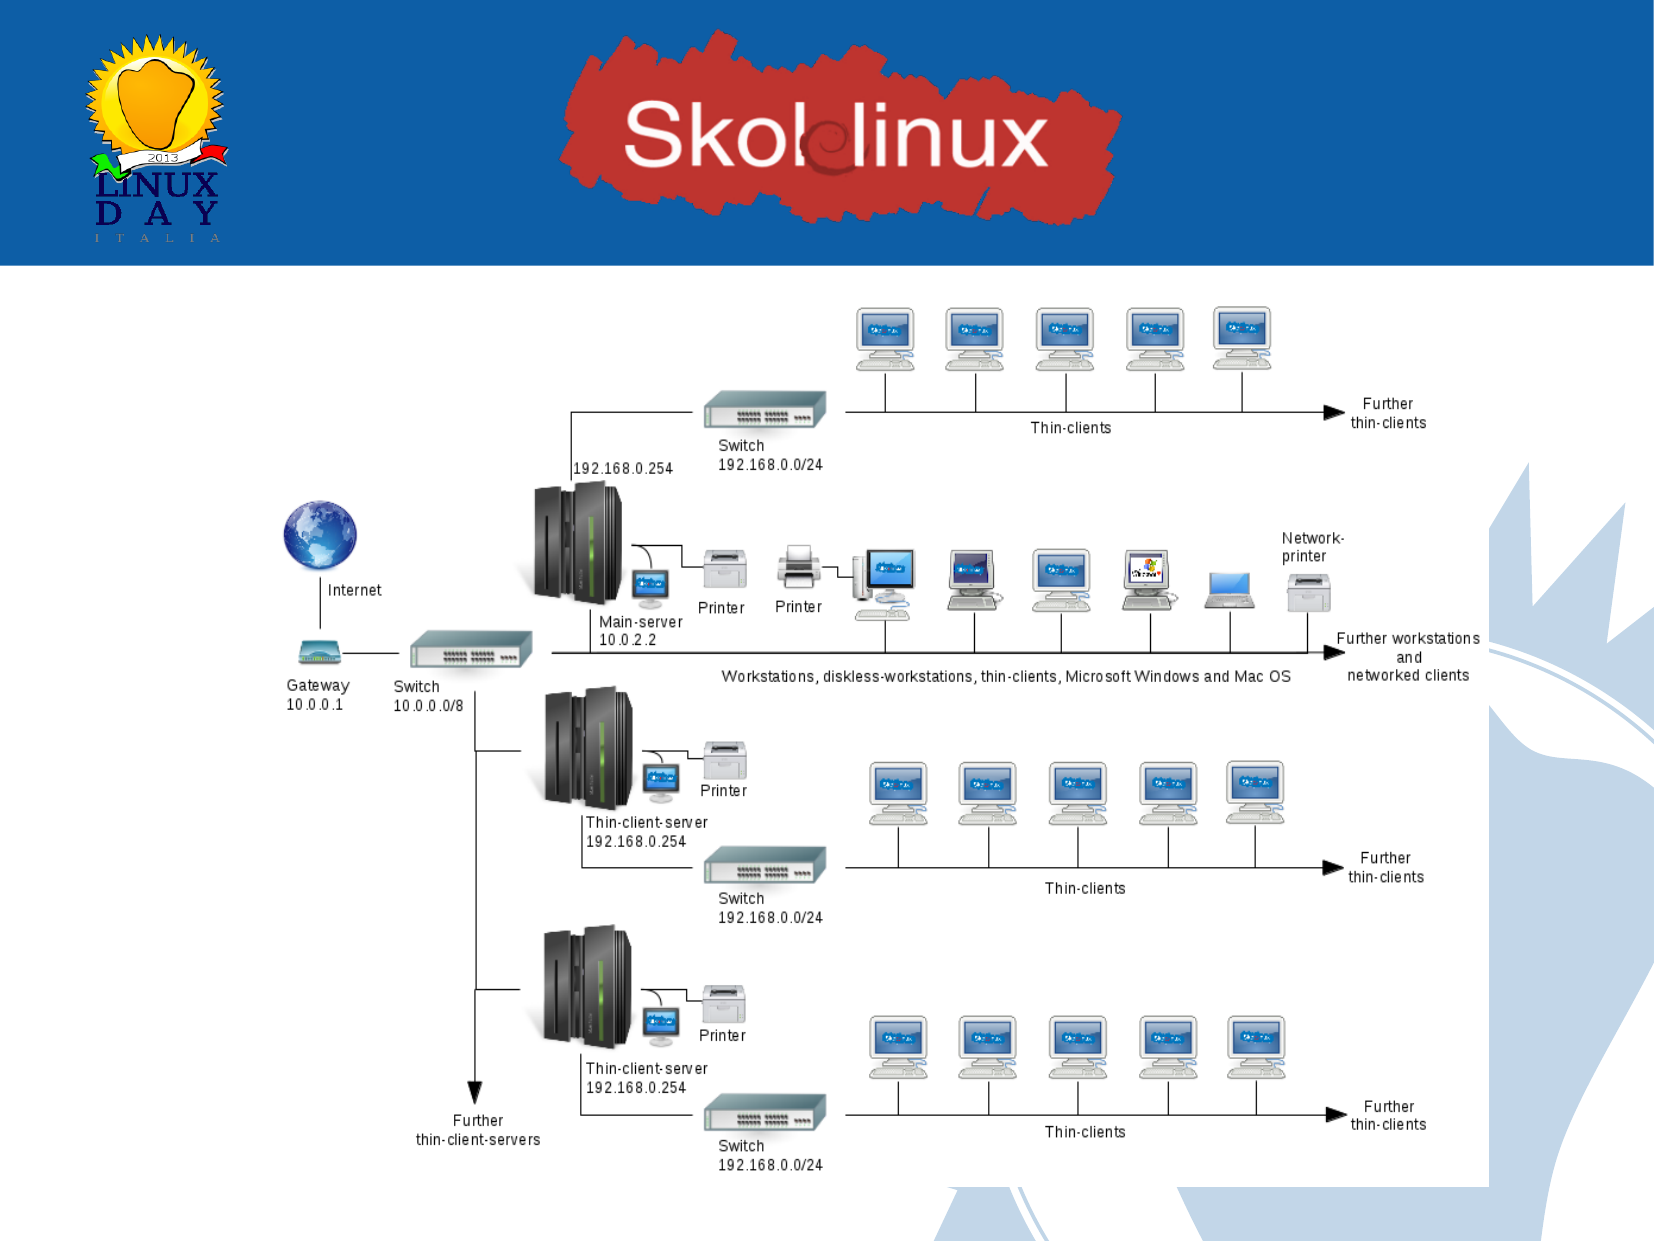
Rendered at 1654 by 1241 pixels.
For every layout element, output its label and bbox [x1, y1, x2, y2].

picture [76, 13, 237, 262]
picture [252, 0, 1489, 1187]
